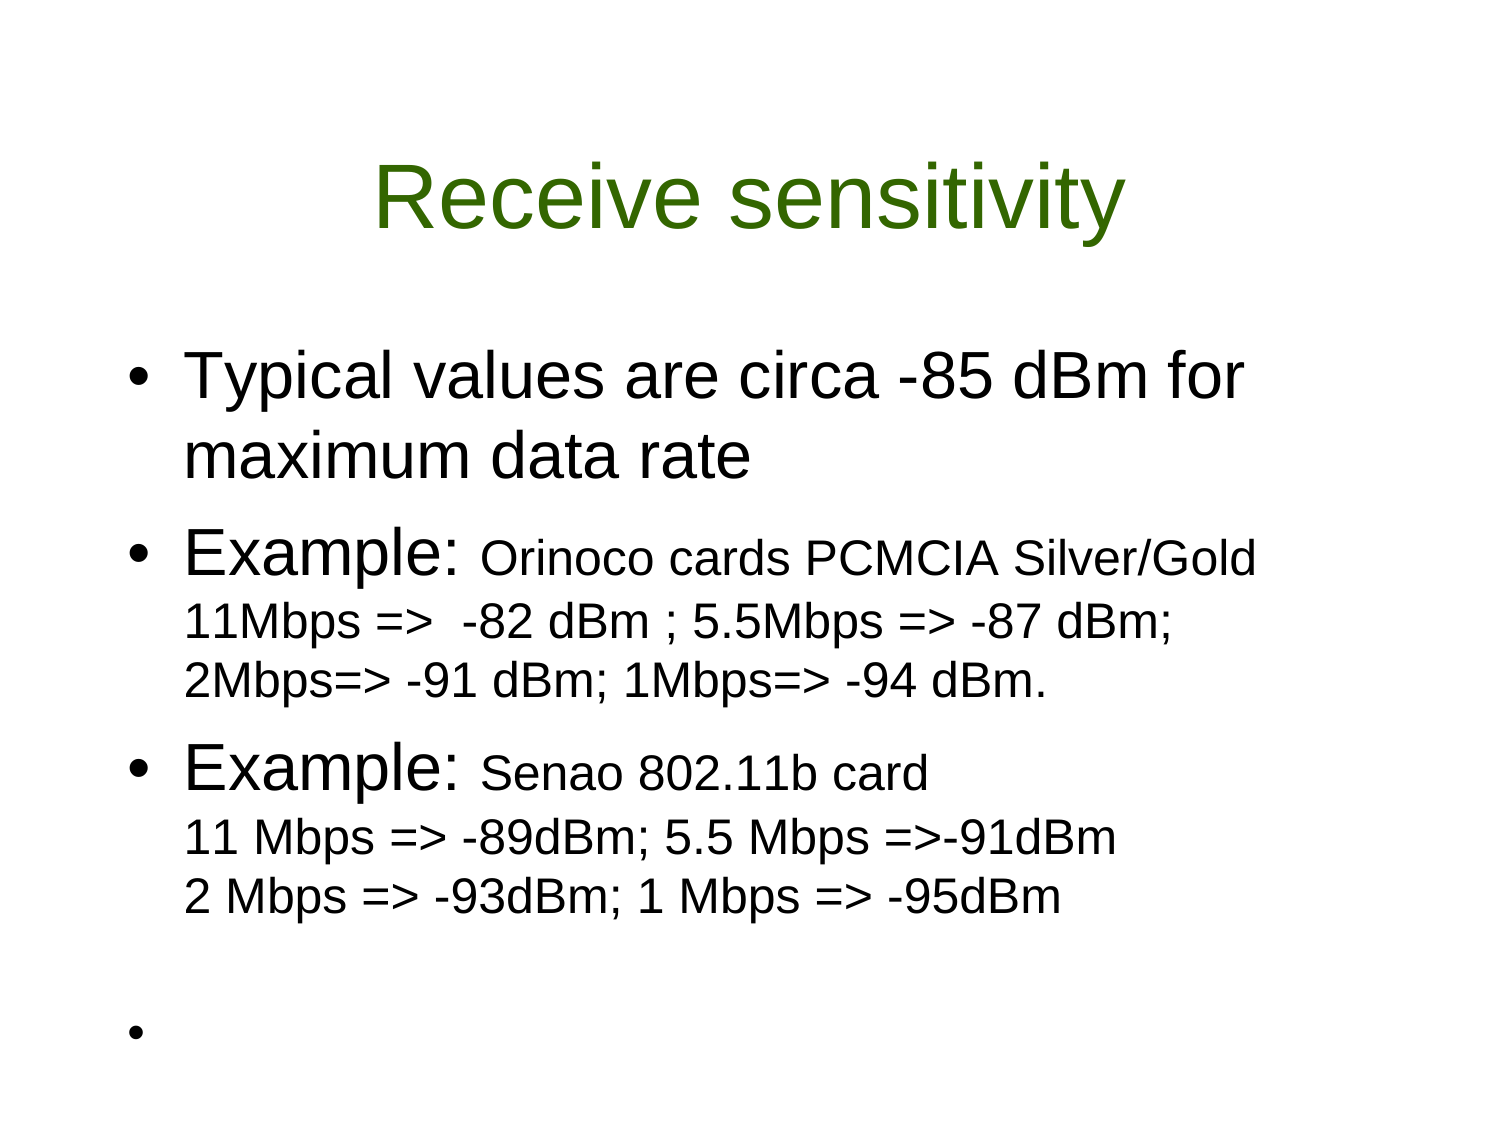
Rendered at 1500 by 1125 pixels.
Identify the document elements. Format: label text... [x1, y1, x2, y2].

title Receive sensitivity [112, 99, 1388, 288]
list Typical values are circa -85 dBm for maximum data rate Example: Orinoco cards PCMCIA Silver/Gold 11Mbps => -82 dBm ; 5.5Mbps => -87 dBm; 2Mbps=> -91 dBm; 1Mbps=> -94 dBm. Example: Senao 802.11b card 11 Mbps => -89dBm; 5.5 Mbps =>-91dBm 2 Mbps => -93dBm; 1 Mbps => -95dBm [112, 324, 1388, 1063]
